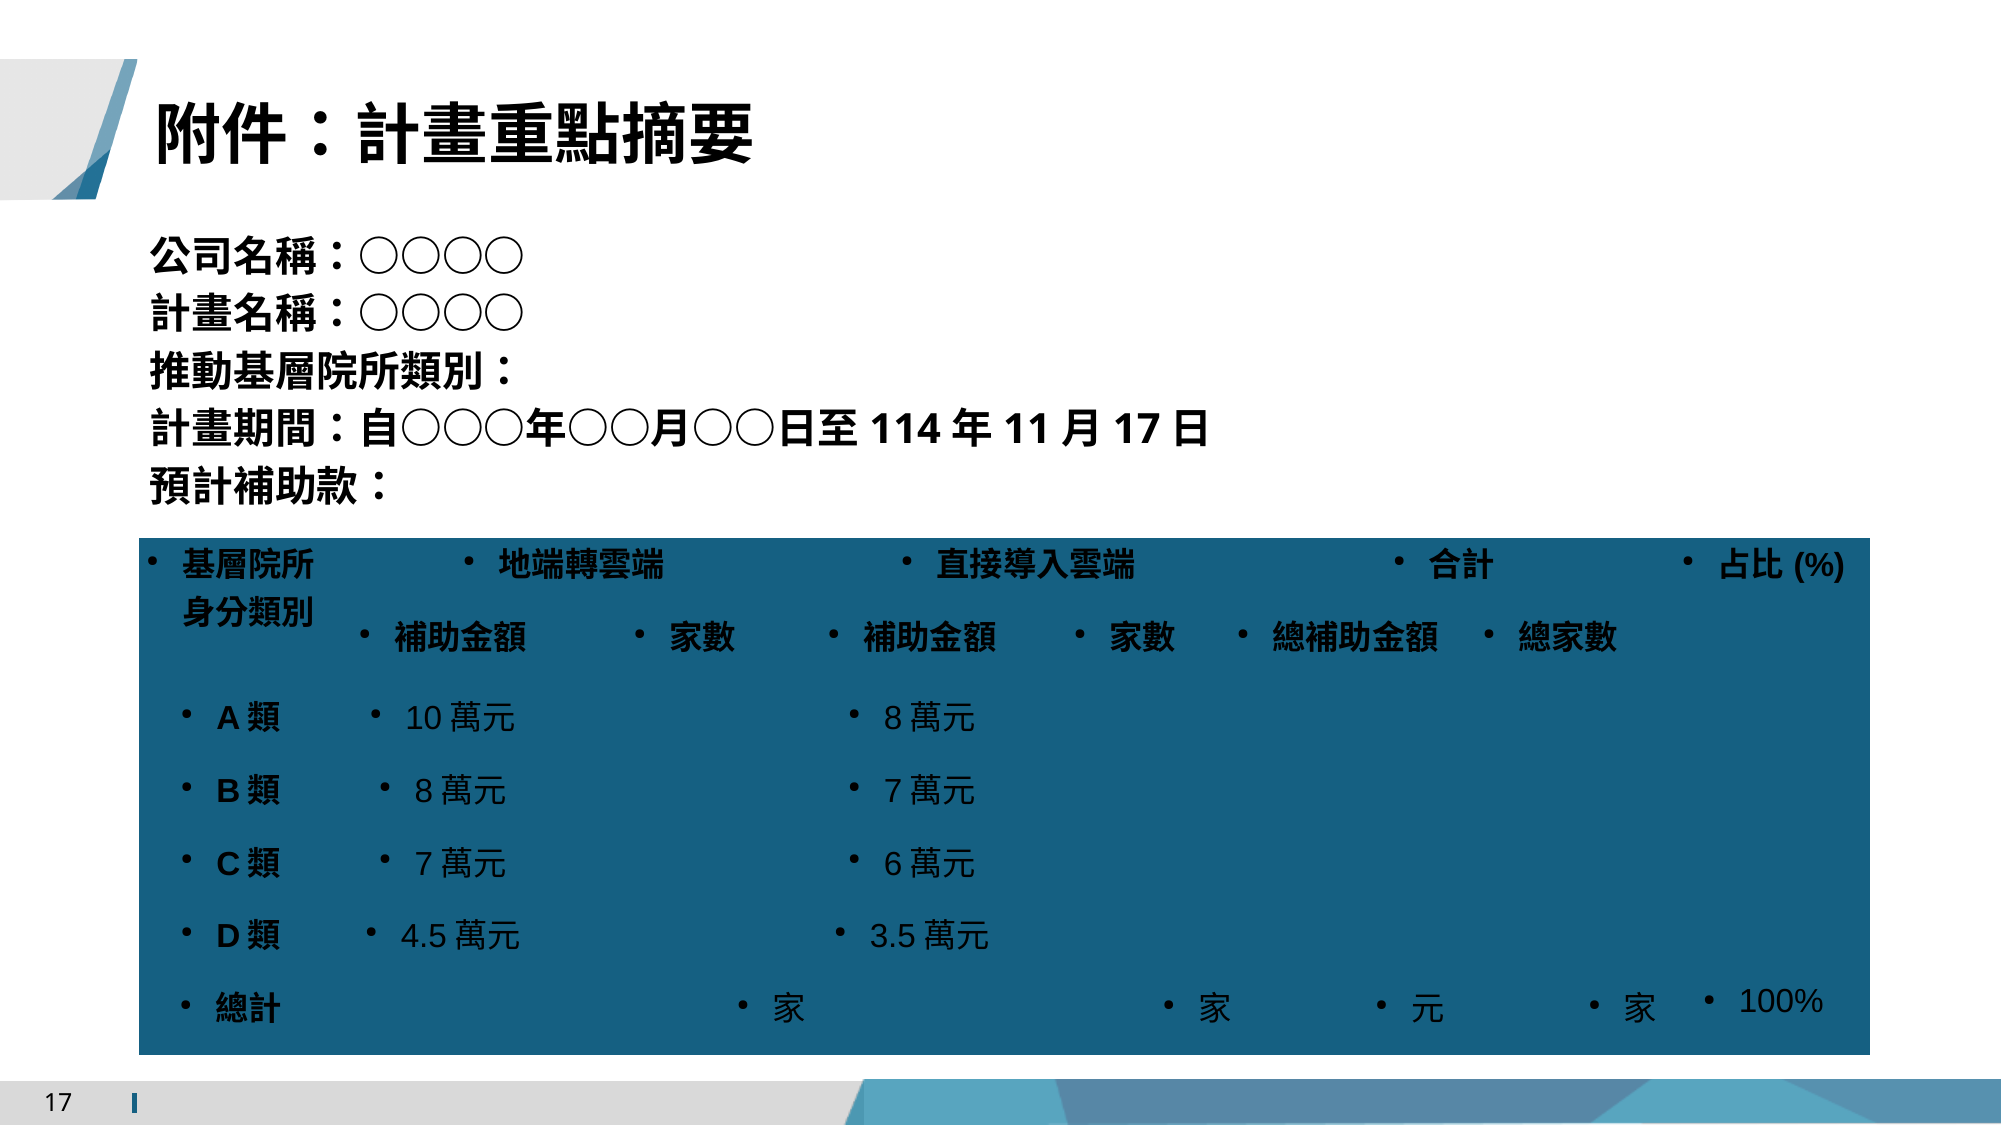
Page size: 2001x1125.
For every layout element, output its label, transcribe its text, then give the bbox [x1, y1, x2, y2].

table_cell 補助金額 [322, 611, 564, 691]
table_cell [1657, 909, 1870, 982]
table_cell [322, 982, 564, 1055]
table_cell [564, 691, 806, 764]
table_header 合計 [1231, 538, 1657, 611]
table_cell 6萬元 [806, 836, 1019, 909]
table_cell 總家數 [1444, 611, 1657, 691]
table_cell 家 [1019, 982, 1231, 1055]
table_cell [1657, 764, 1870, 836]
table_cell 7萬元 [322, 836, 564, 909]
table_cell 7萬元 [806, 764, 1019, 836]
table_cell 家數 [1019, 611, 1231, 691]
table_cell [1019, 836, 1231, 909]
table_cell [1444, 691, 1657, 764]
table_cell [1019, 764, 1231, 836]
table_cell 100% [1657, 982, 1870, 1055]
table_cell A類 [139, 691, 322, 764]
table_header 直接導入雲端 [806, 538, 1231, 611]
table_cell [1657, 691, 1870, 764]
table_cell 8萬元 [806, 691, 1019, 764]
table_cell [806, 982, 1019, 1055]
table_cell 元 [1231, 982, 1444, 1055]
table_cell 8萬元 [322, 764, 564, 836]
text_box 17 [28, 1073, 106, 1125]
table_cell [564, 909, 806, 982]
table_cell [1231, 909, 1444, 982]
text_box 附件：計畫重點摘要 [139, 93, 1915, 171]
table_cell [1231, 836, 1444, 909]
table_cell [1657, 836, 1870, 909]
table_cell 10萬元 [322, 691, 564, 764]
table_cell [564, 764, 806, 836]
table_cell [564, 836, 806, 909]
table_header 基層院所身分類別 [139, 538, 322, 691]
table_cell 補助金額 [806, 611, 1019, 691]
table_cell [1019, 909, 1231, 982]
table_cell 家 [564, 982, 806, 1055]
table_cell [1019, 691, 1231, 764]
table_cell D類 [139, 909, 322, 982]
table_cell 總補助金額 [1231, 611, 1444, 691]
table_header 占比(%) [1657, 538, 1870, 691]
table_cell [1231, 764, 1444, 836]
table_cell B類 [139, 764, 322, 836]
table_cell 總計 [139, 982, 322, 1055]
table_cell 家數 [564, 611, 806, 691]
table_cell 4.5萬元 [322, 909, 564, 982]
table_cell [1444, 764, 1657, 836]
table_cell [1231, 691, 1444, 764]
table_cell [1444, 909, 1657, 982]
text_box 公司名稱：○○○○ 計畫名稱：○○○○ 推動基層院所類別： 計畫期間：自○○○年○○月○○日至114年11月17日 預計補助款： [134, 214, 1866, 516]
table_cell 3.5萬元 [806, 909, 1019, 982]
table_cell 家 [1444, 982, 1657, 1055]
table_cell C類 [139, 836, 322, 909]
table_header 地端轉雲端 [322, 538, 806, 611]
table_cell [1444, 836, 1657, 909]
